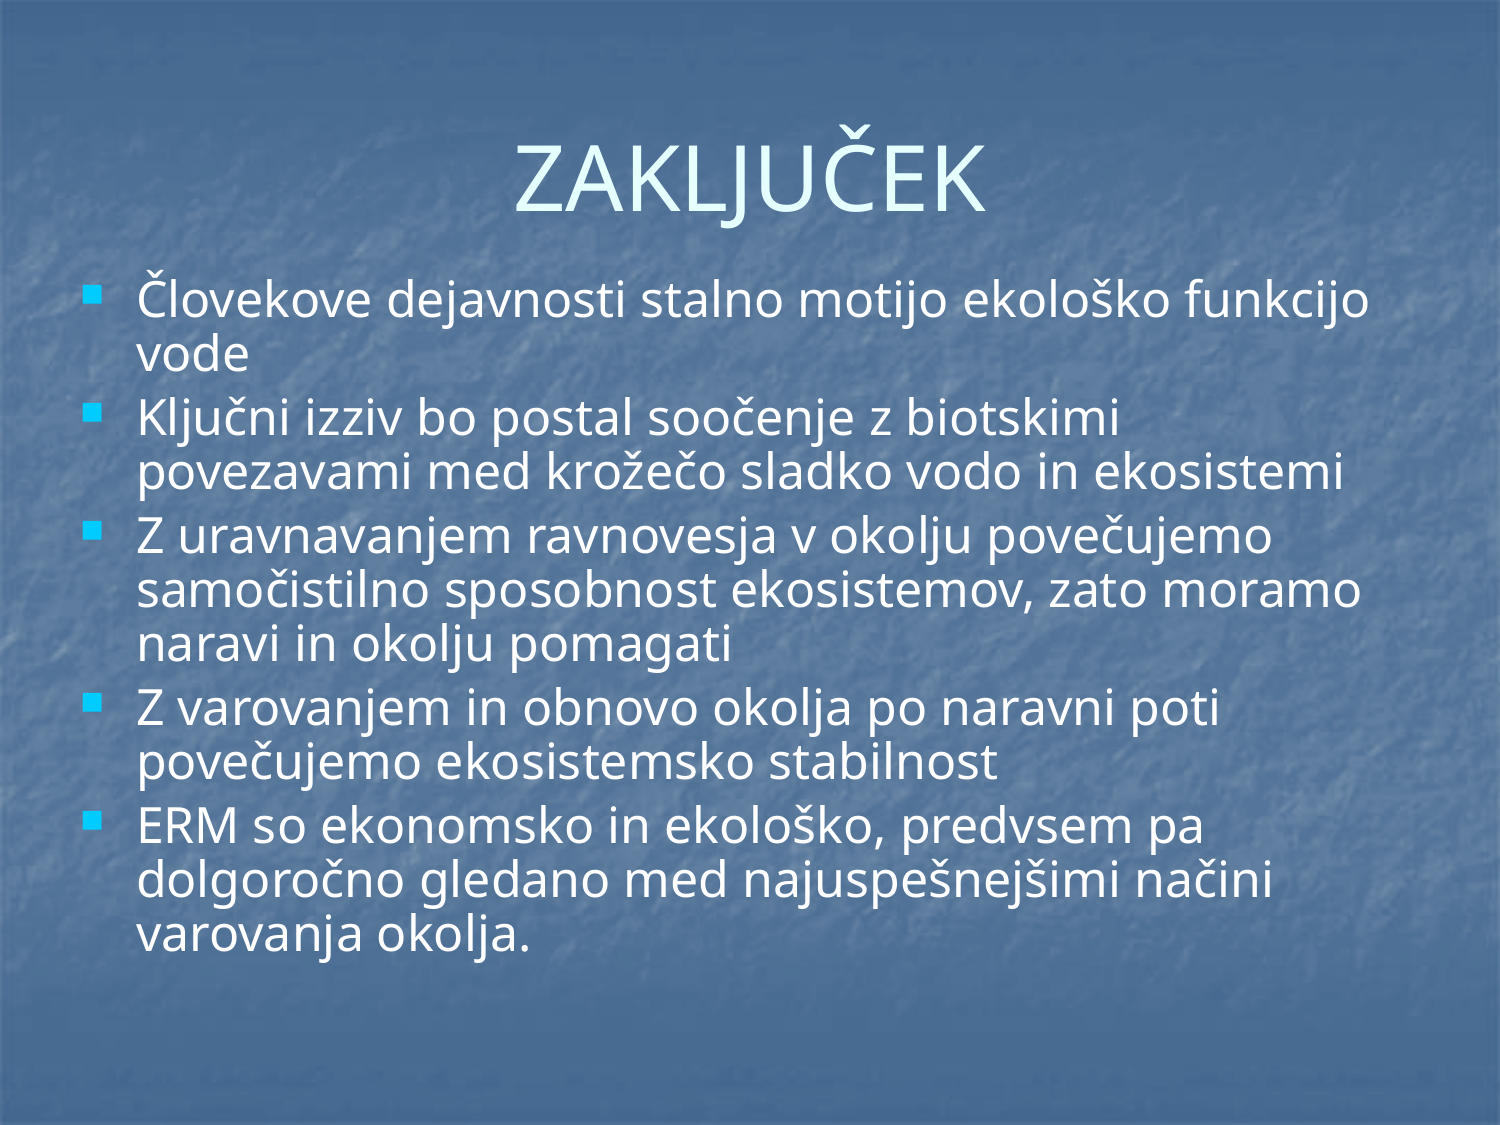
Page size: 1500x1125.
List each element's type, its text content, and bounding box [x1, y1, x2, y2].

list Človekove dejavnosti stalno motijo ekološko funkcijo vode Ključni izziv bo postal soočenje z biotskimi povezavami med krožečo sladko vodo in ekosistemi Z uravnavanjem ravnovesja v okolju povečujemo samočistilno sposobnost ekosistemov, zato moramo naravi in okolju pomagati Z varovanjem in obnovo okolja po naravni poti povečujemo ekosistemsko stabilnost ERM so ekonomsko in ekološko, predvsem pa dolgoročno gledano med najuspešnejšimi načini varovanja okolja. [64, 267, 1425, 1000]
title ZAKLJUČEK [75, 62, 1425, 267]
picture [0, 0, 1500, 1125]
